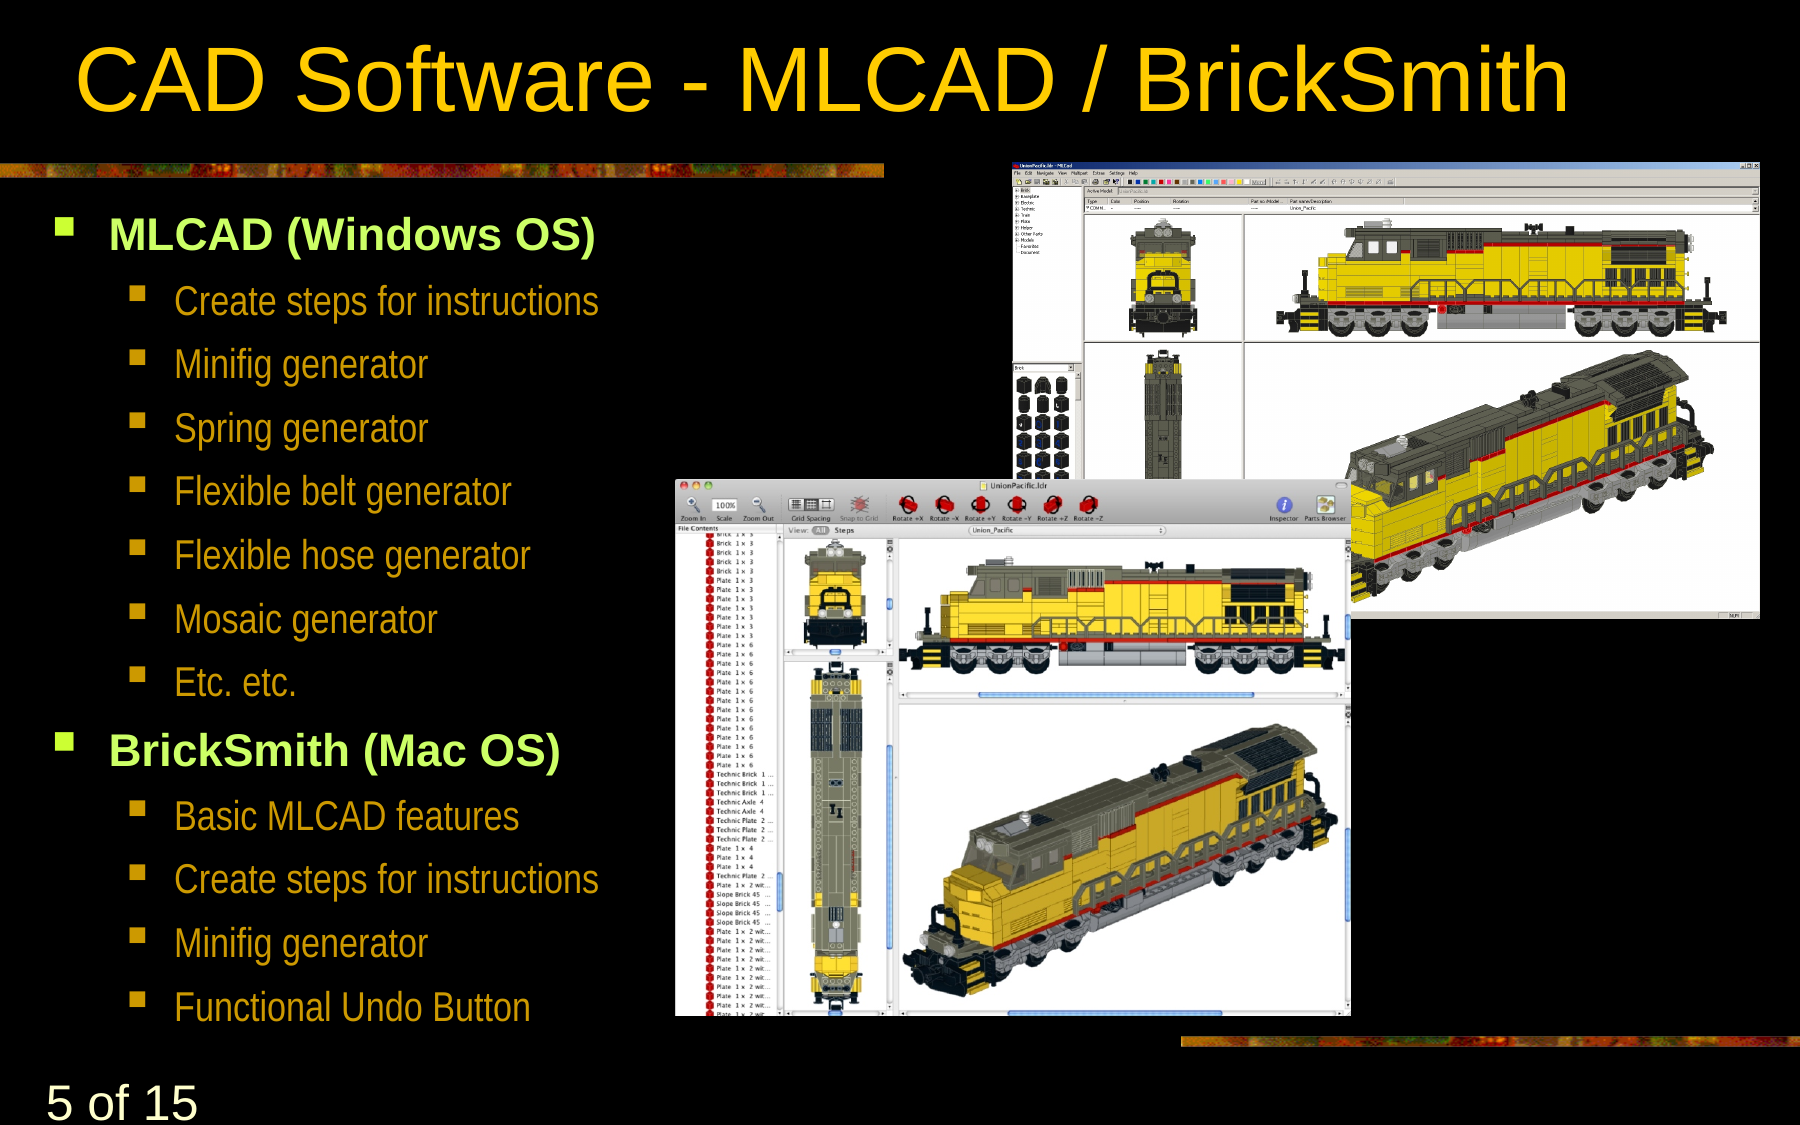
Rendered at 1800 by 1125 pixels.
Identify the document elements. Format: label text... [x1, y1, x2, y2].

picture [0, 162, 884, 182]
picture [675, 162, 1760, 1016]
list MLCAD (Windows OS) Create steps for instructions Minifig generator Spring generator Flexible belt generator Flexible hose generator Mosaic generator Etc. etc. BrickSmith (Mac OS) Basic MLCAD features Create steps for instructions Minifig generator Functional Undo Button [37, 212, 951, 1036]
picture [1181, 1035, 1800, 1050]
title CAD Software - MLCAD / BrickSmith [59, 12, 1761, 138]
